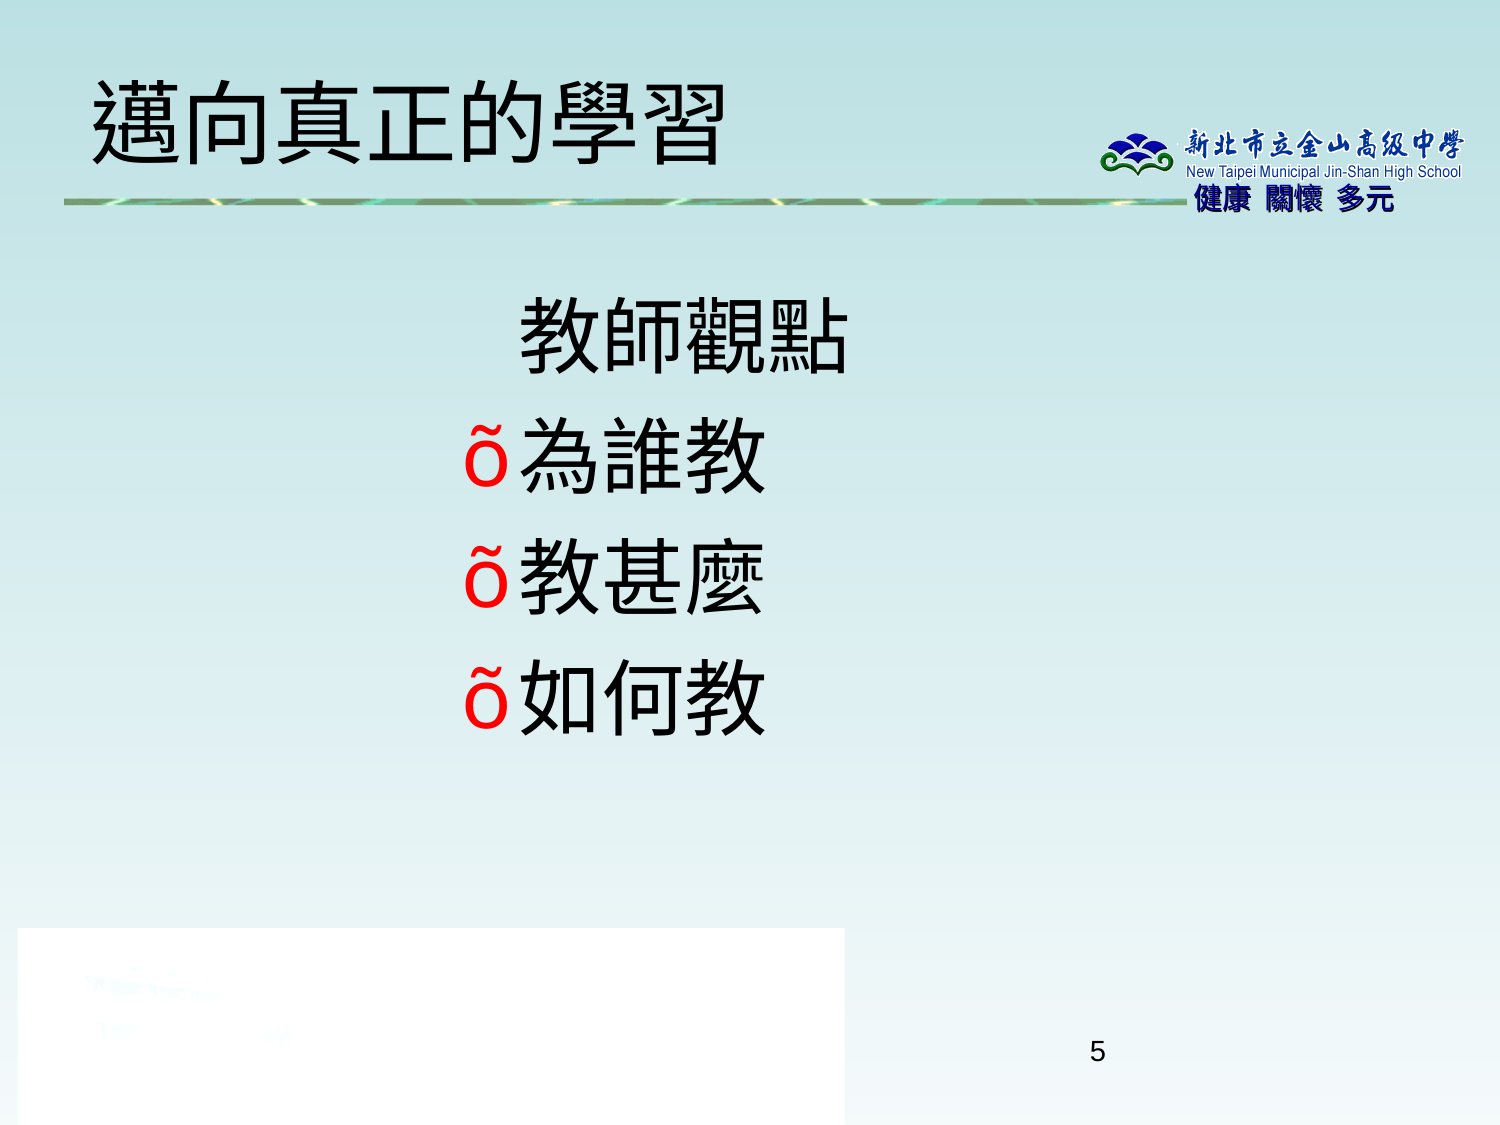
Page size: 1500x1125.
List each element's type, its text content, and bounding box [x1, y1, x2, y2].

title 邁向真正的學習 [75, 45, 1426, 197]
text_box [1074, 1024, 1426, 1103]
list 教師觀點 為誰教 教甚麼 如何教 [446, 276, 1098, 840]
